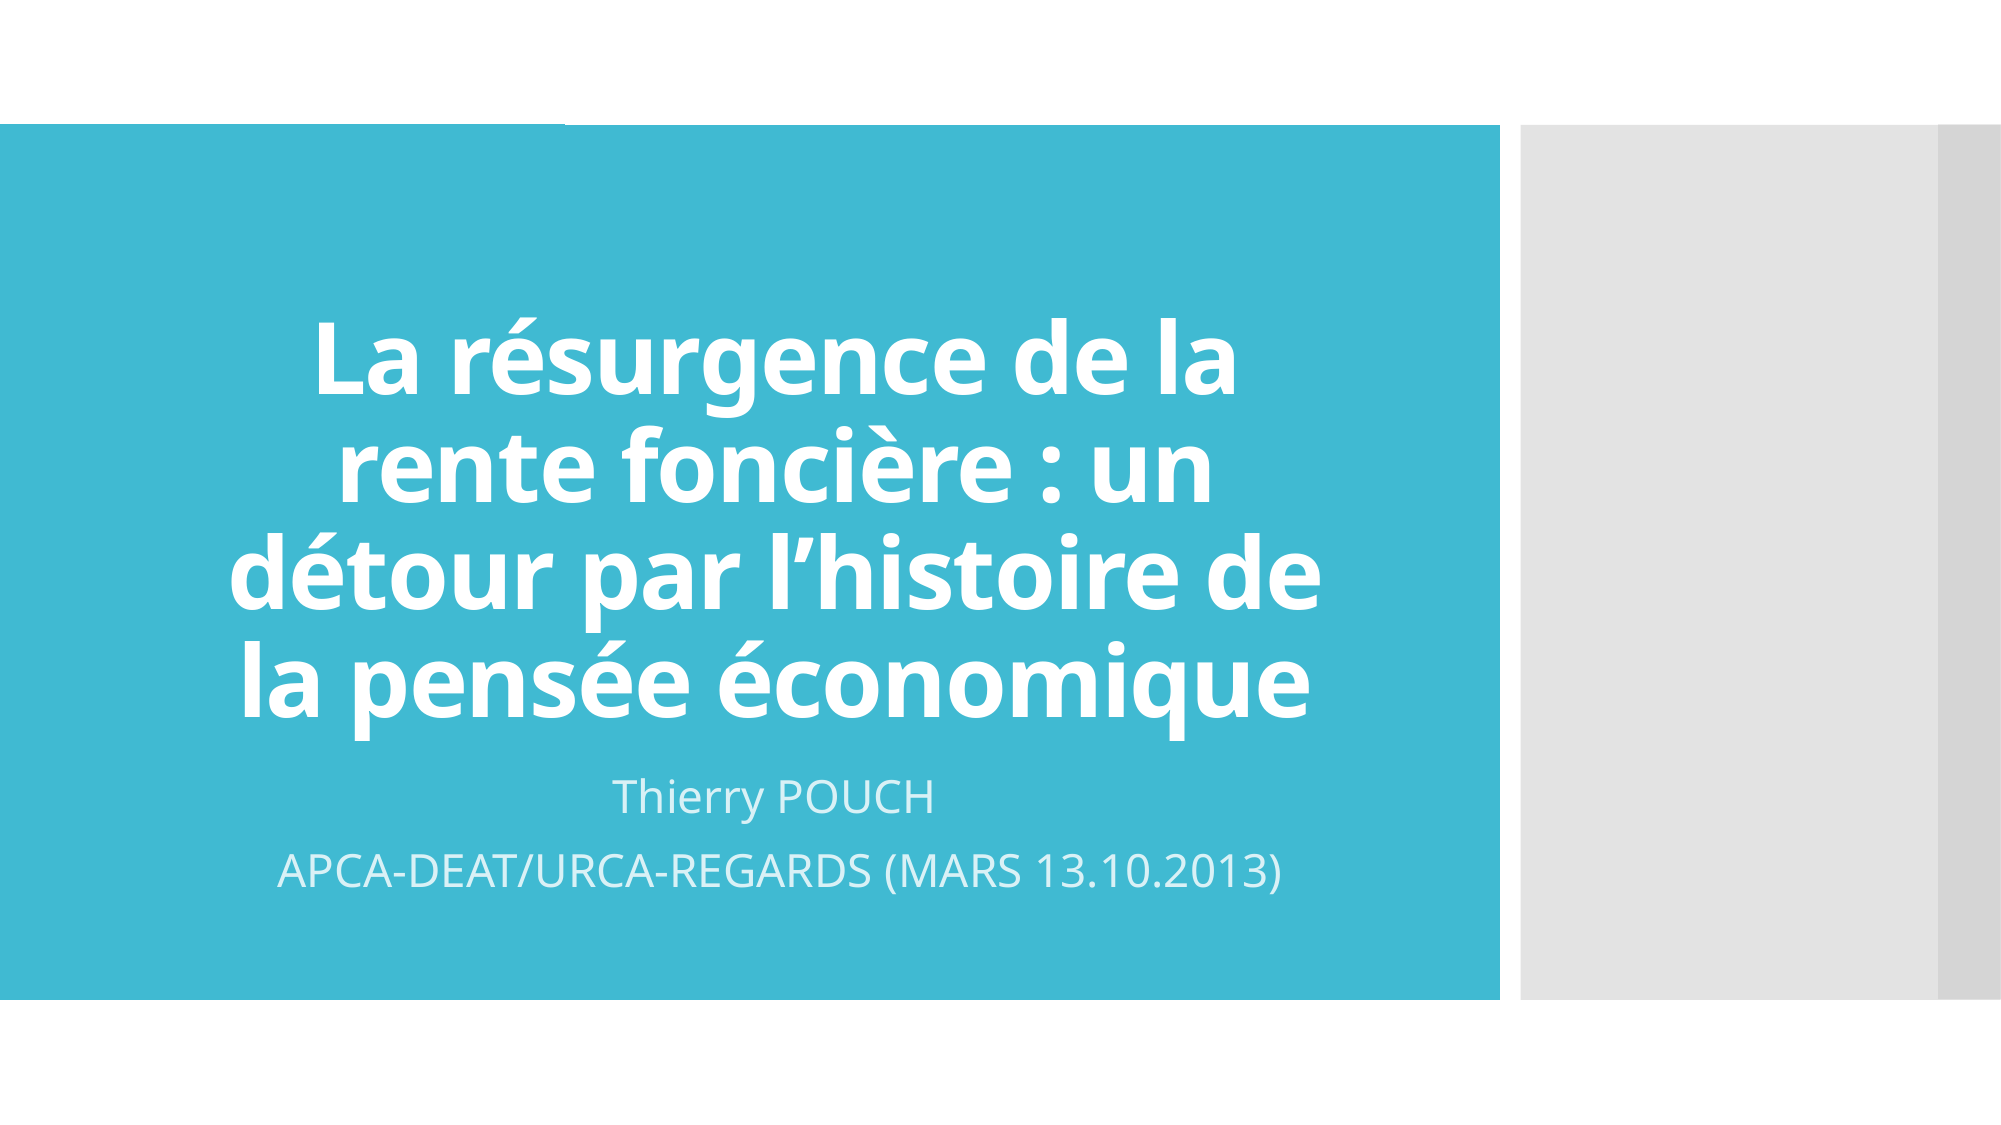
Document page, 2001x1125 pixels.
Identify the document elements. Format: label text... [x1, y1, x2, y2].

subtitle Thierry POUCH APCA-DEAT/URCA-REGARDS (MARS 13.10.2013) [180, 766, 1381, 917]
title La résurgence de la rente foncière : un détour par l’histoire de la pensée économique [175, 213, 1376, 747]
